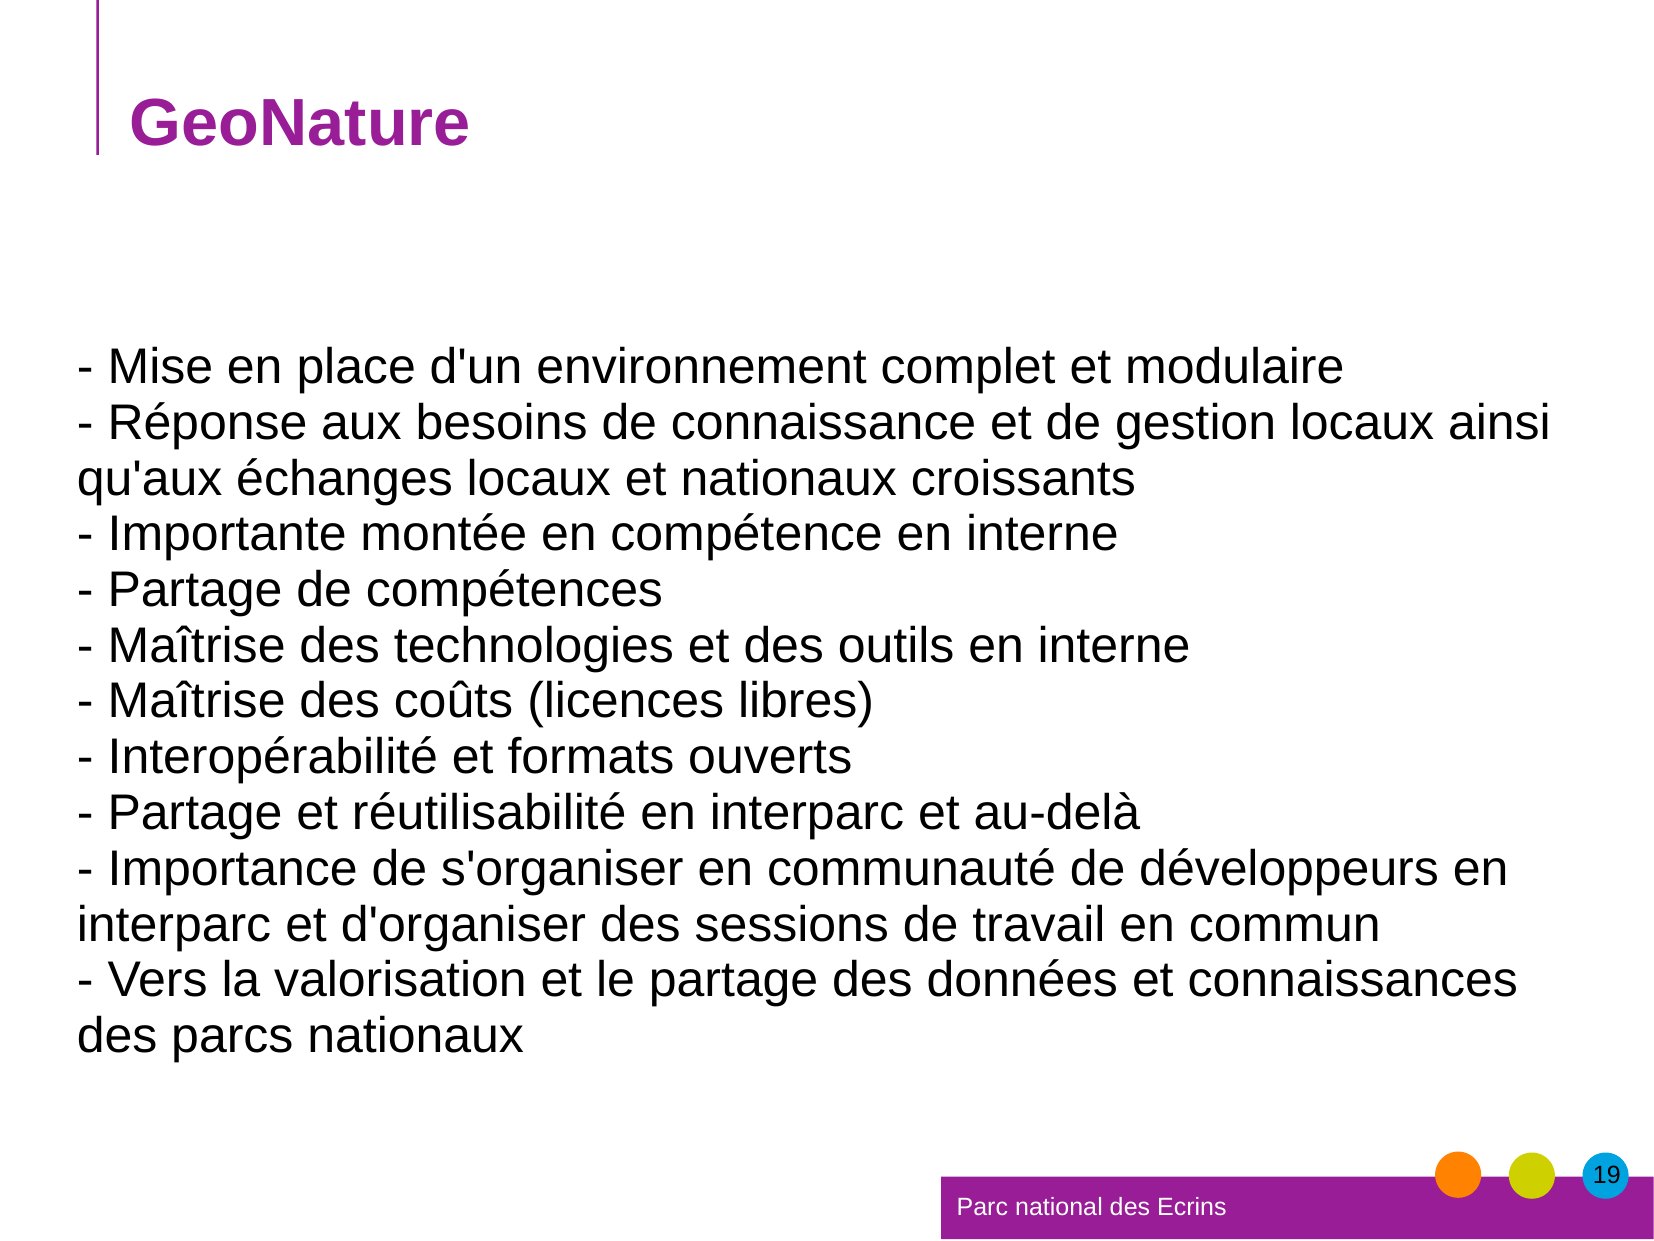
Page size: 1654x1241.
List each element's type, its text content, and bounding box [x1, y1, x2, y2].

title GeoNature [129, 11, 1619, 160]
title - Mise en place d'un environnement complet et modulaire - Réponse aux besoins de connaissance et de gestion locaux ainsi qu'aux échanges locaux et nationaux croissants - Importante montée en compétence en interne - Partage de compétences - Maîtrise des technologies et des outils en interne - Maîtrise des coûts (licences libres) - Interopérabilité et formats ouverts - Partage et réutilisabilité en interparc et au-delà - Importance de s'organiser en communauté de développeurs en interparc et d'organiser des sessions de travail en commun - Vers la valorisation et le partage des données et connaissances des parcs nationaux [76, 263, 1566, 1063]
